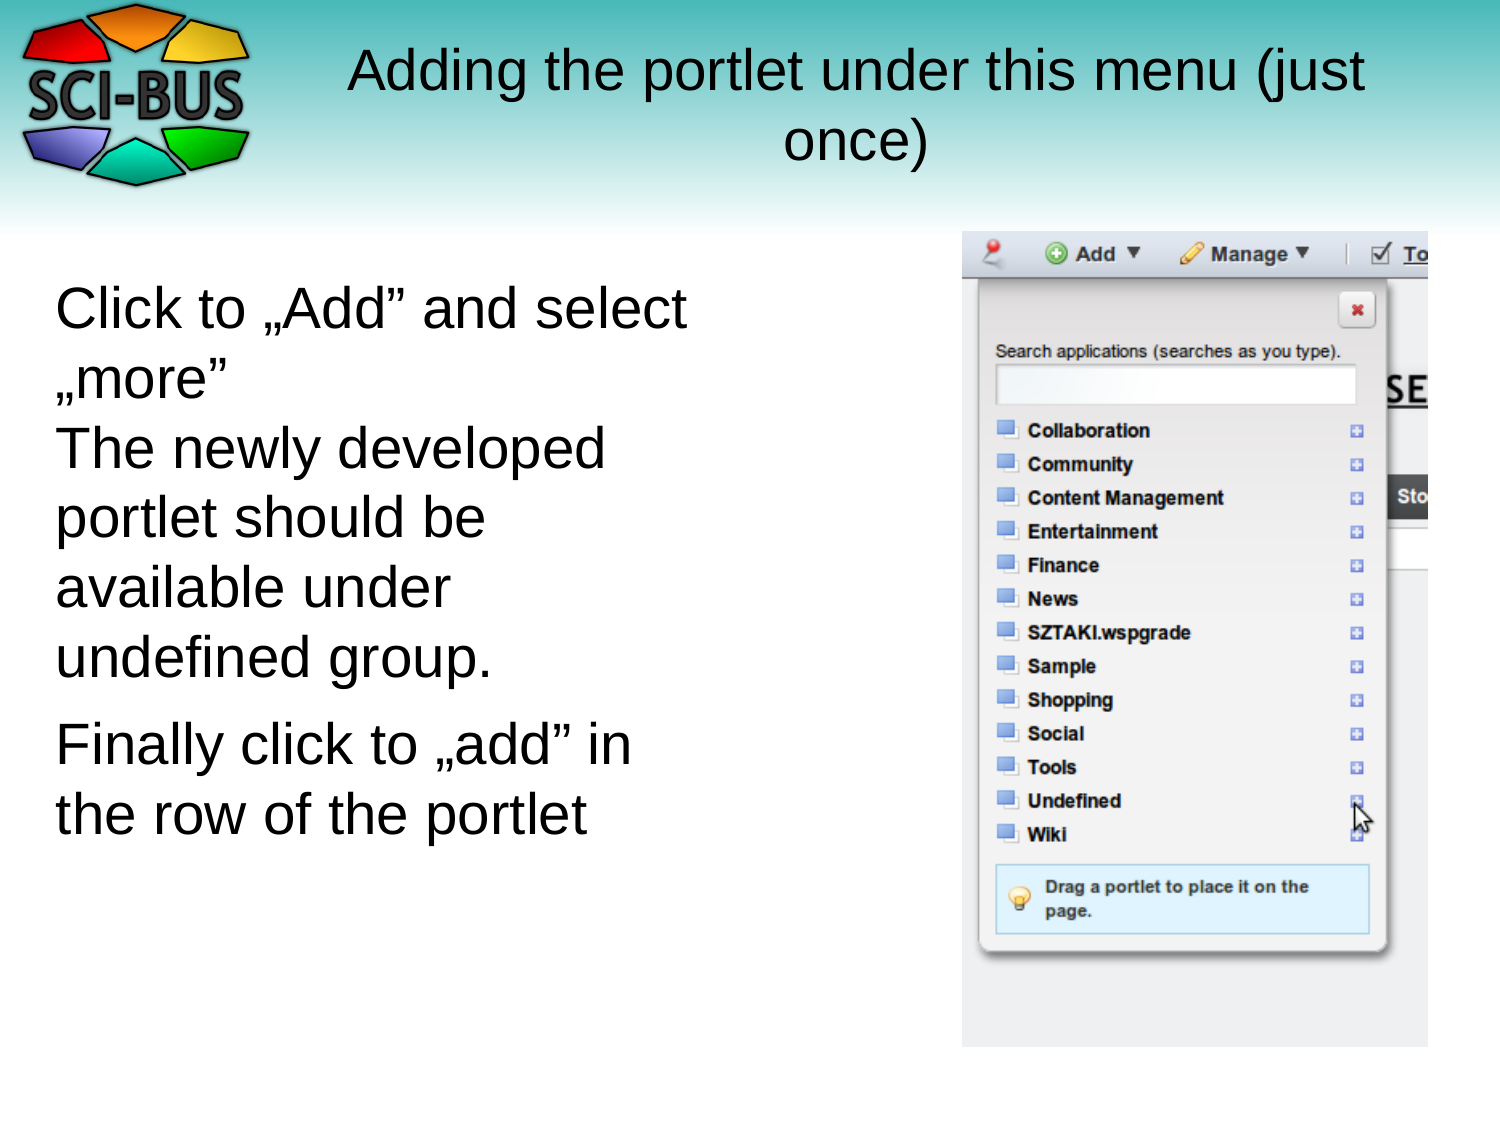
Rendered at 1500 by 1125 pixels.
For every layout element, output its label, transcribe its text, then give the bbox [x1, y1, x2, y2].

title Adding the portlet under this menu (just once) [289, 0, 1425, 220]
picture [962, 231, 1428, 1047]
picture [17, 0, 254, 192]
list Click to „Add” and select „more” The newly developed portlet should be available under undefined group. Finally click to „add” in the row of the portlet [41, 262, 709, 1006]
